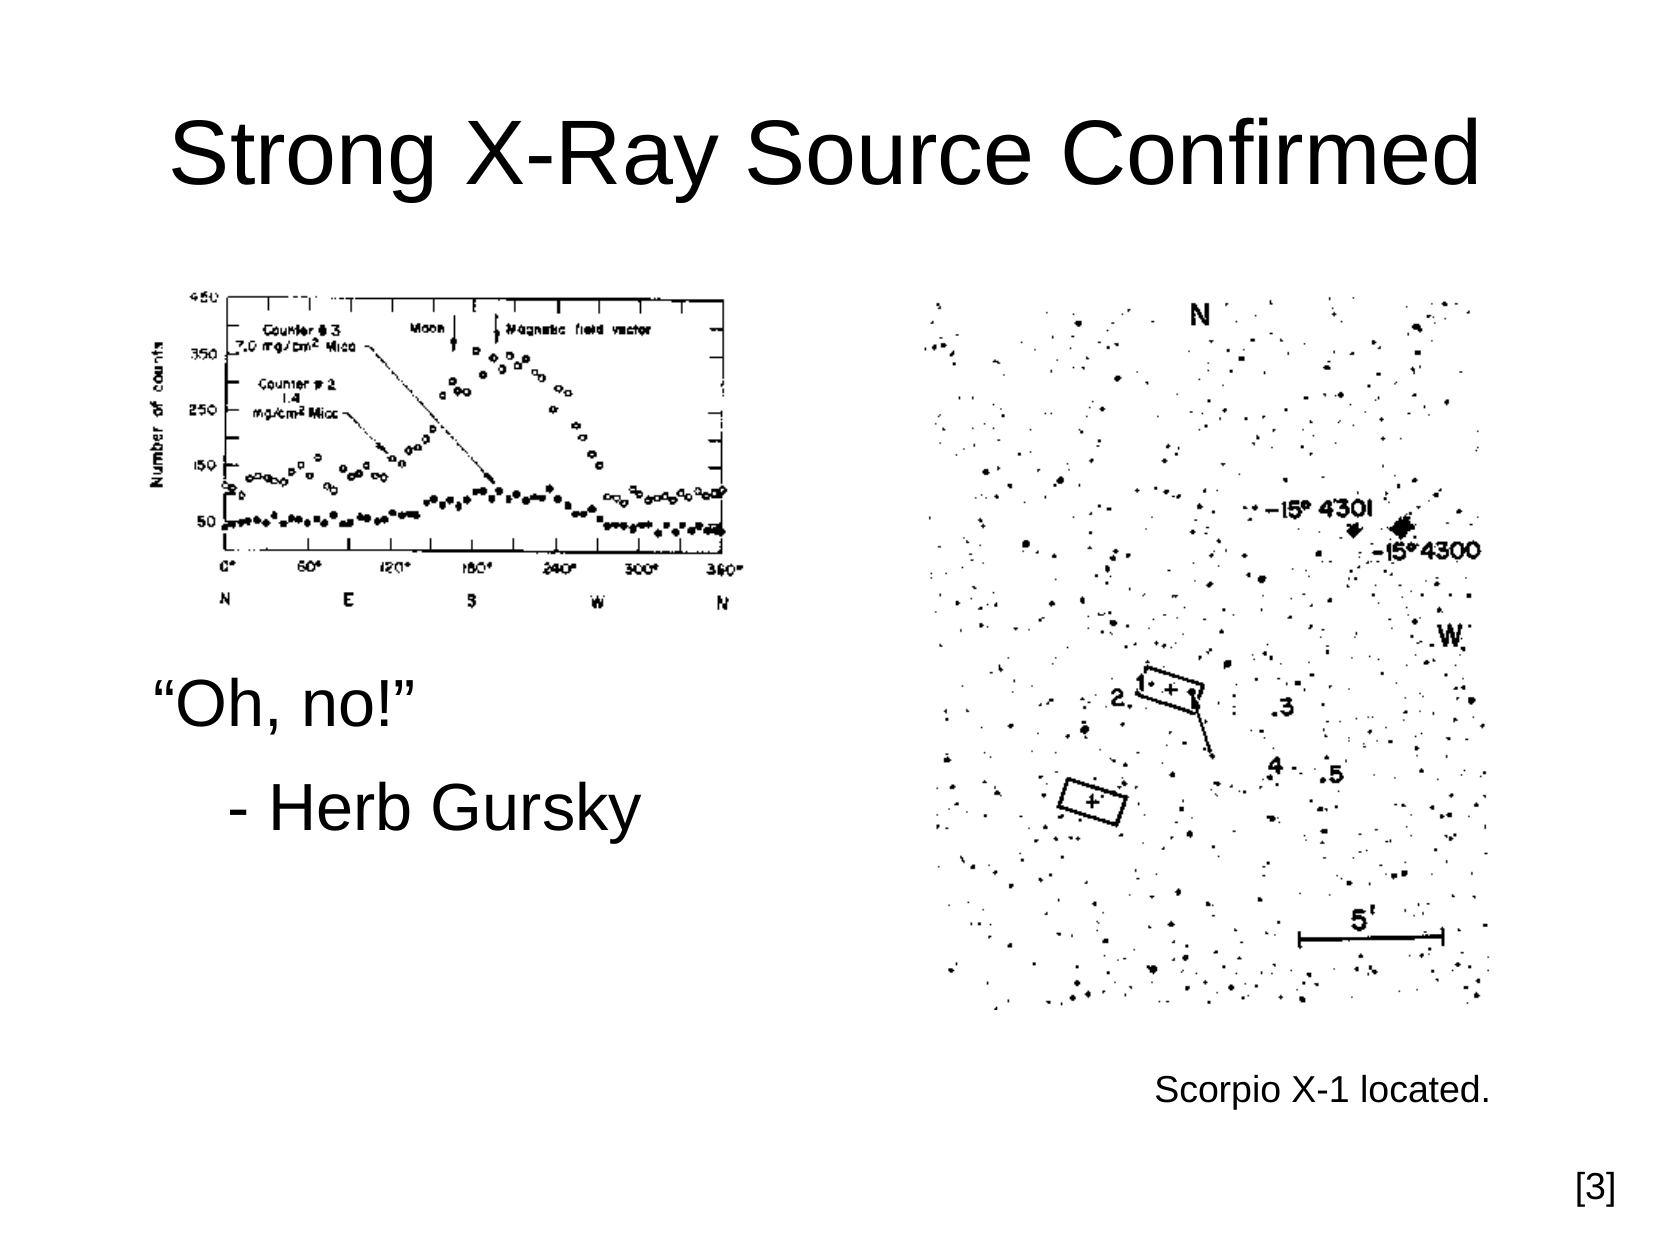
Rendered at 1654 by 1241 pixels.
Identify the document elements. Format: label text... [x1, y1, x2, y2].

picture [128, 290, 764, 634]
title Strong X-Ray Source Confirmed [82, 49, 1571, 257]
list “Oh, no!” - Herb Gursky [82, 665, 809, 1009]
text_box Scorpio X-1 located. [1139, 1061, 1507, 1118]
picture [916, 290, 1501, 1010]
text_box [3] [1560, 1158, 1632, 1216]
